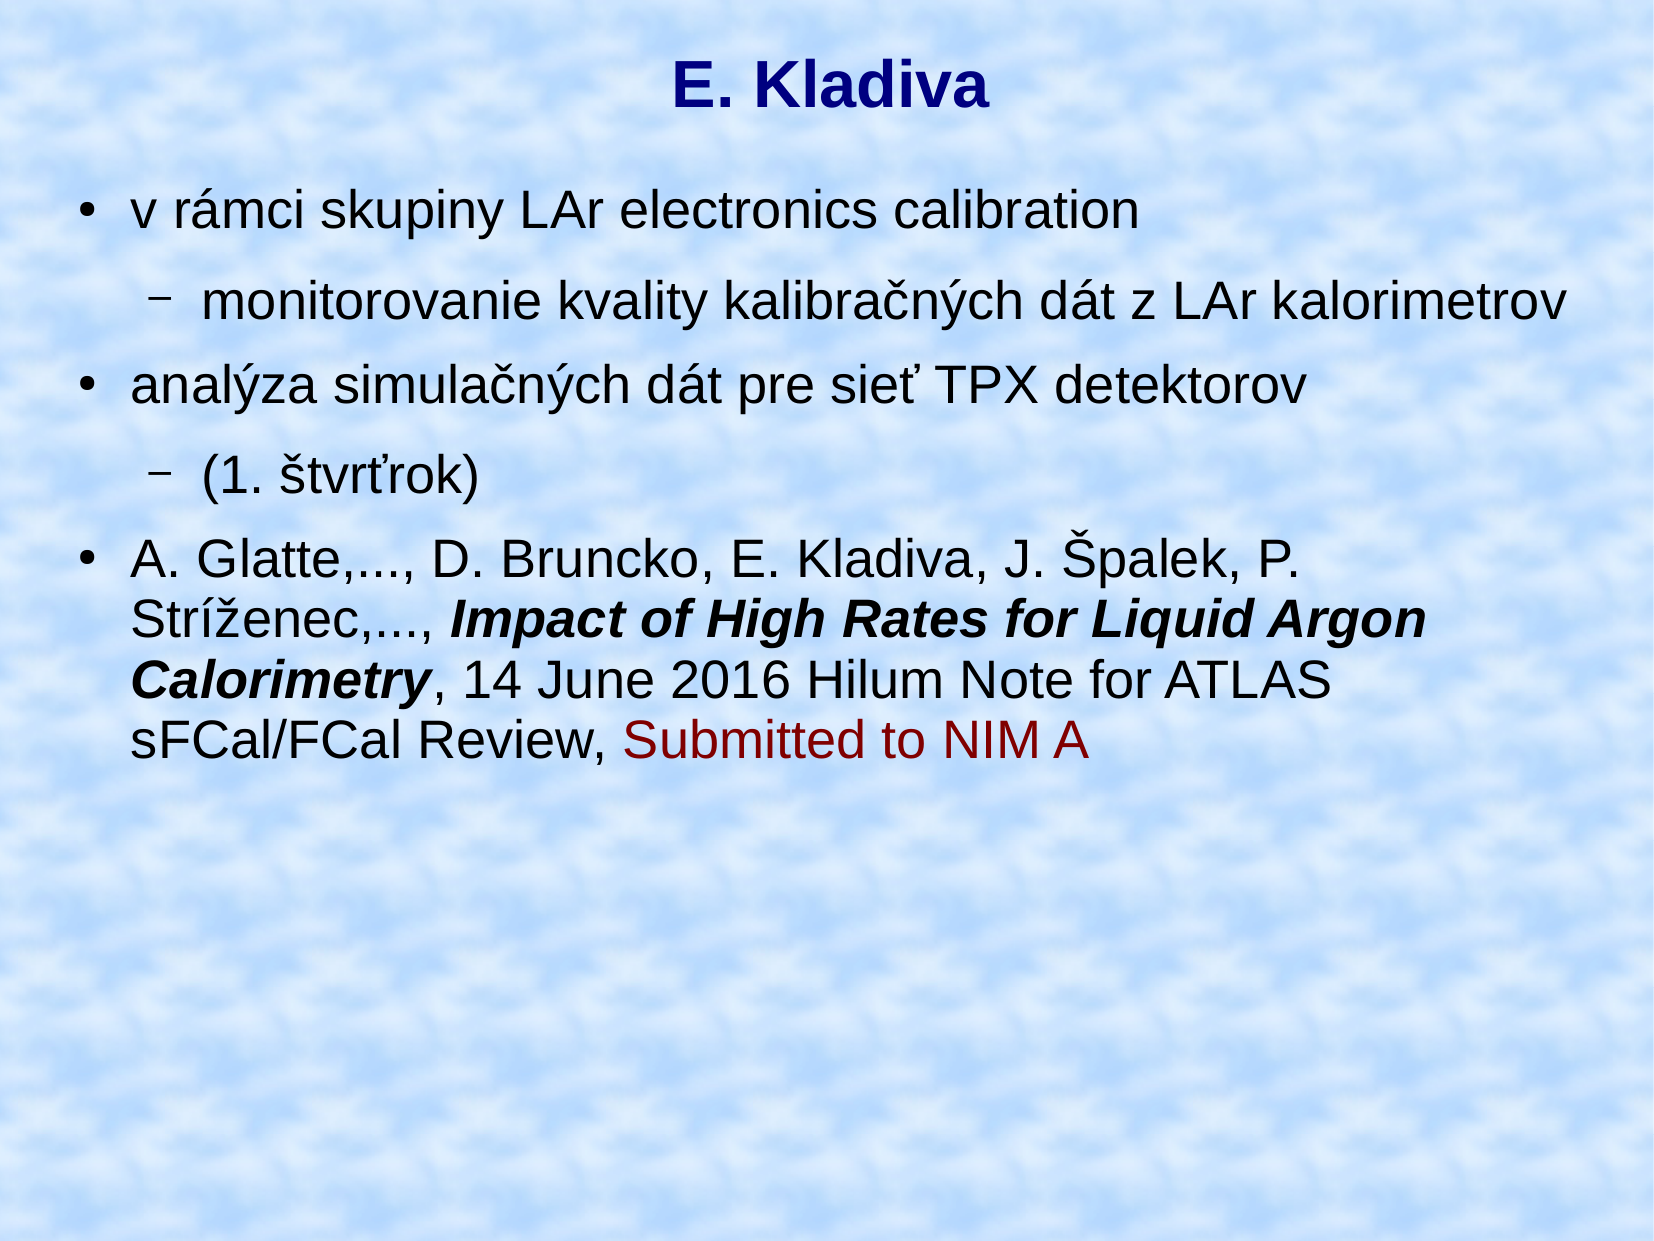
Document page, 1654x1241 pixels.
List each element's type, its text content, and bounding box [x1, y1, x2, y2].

list v rámci skupiny LAr electronics calibration monitorovanie kvality kalibračných dát z LAr kalorimetrov analýza simulačných dát pre sieť TPX detektorov (1. štvrťrok) A. Glatte,..., D. Bruncko, E. Kladiva, J. Špalek, P. Stríženec,..., Impact of High Rates for Liquid Argon Calorimetry, 14 June 2016 Hilum Note for ATLAS sFCal/FCal Review, Submitted to NIM A [60, 180, 1571, 1186]
picture [0, 0, 1654, 1241]
title E. Kladiva [86, 17, 1576, 151]
